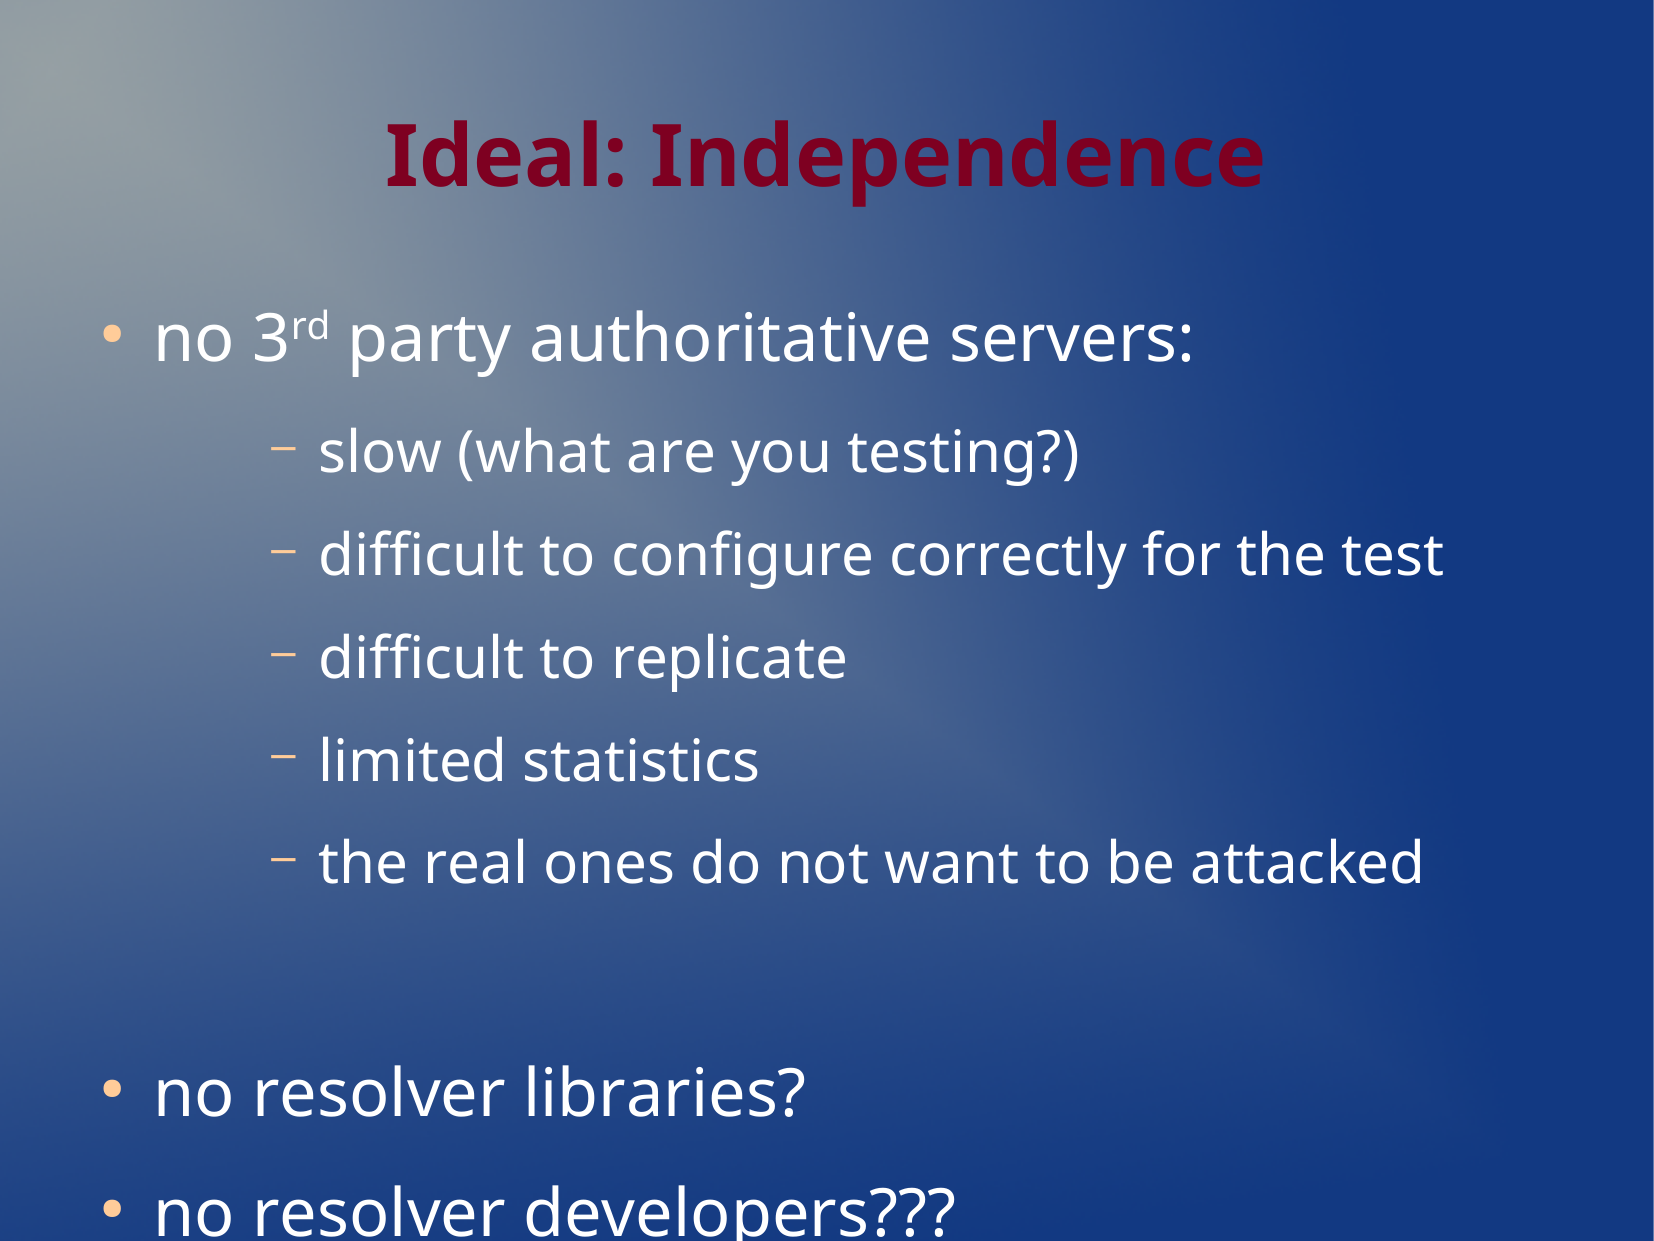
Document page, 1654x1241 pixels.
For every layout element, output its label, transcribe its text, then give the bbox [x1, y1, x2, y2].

picture [0, 0, 1654, 1241]
title Ideal: Independence [82, 49, 1571, 257]
list no 3rd party authoritative servers: slow (what are you testing?) difficult to configure correctly for the test difficult to replicate limited statistics the real ones do not want to be attacked no resolver libraries? no resolver developers??? [82, 290, 1571, 1241]
